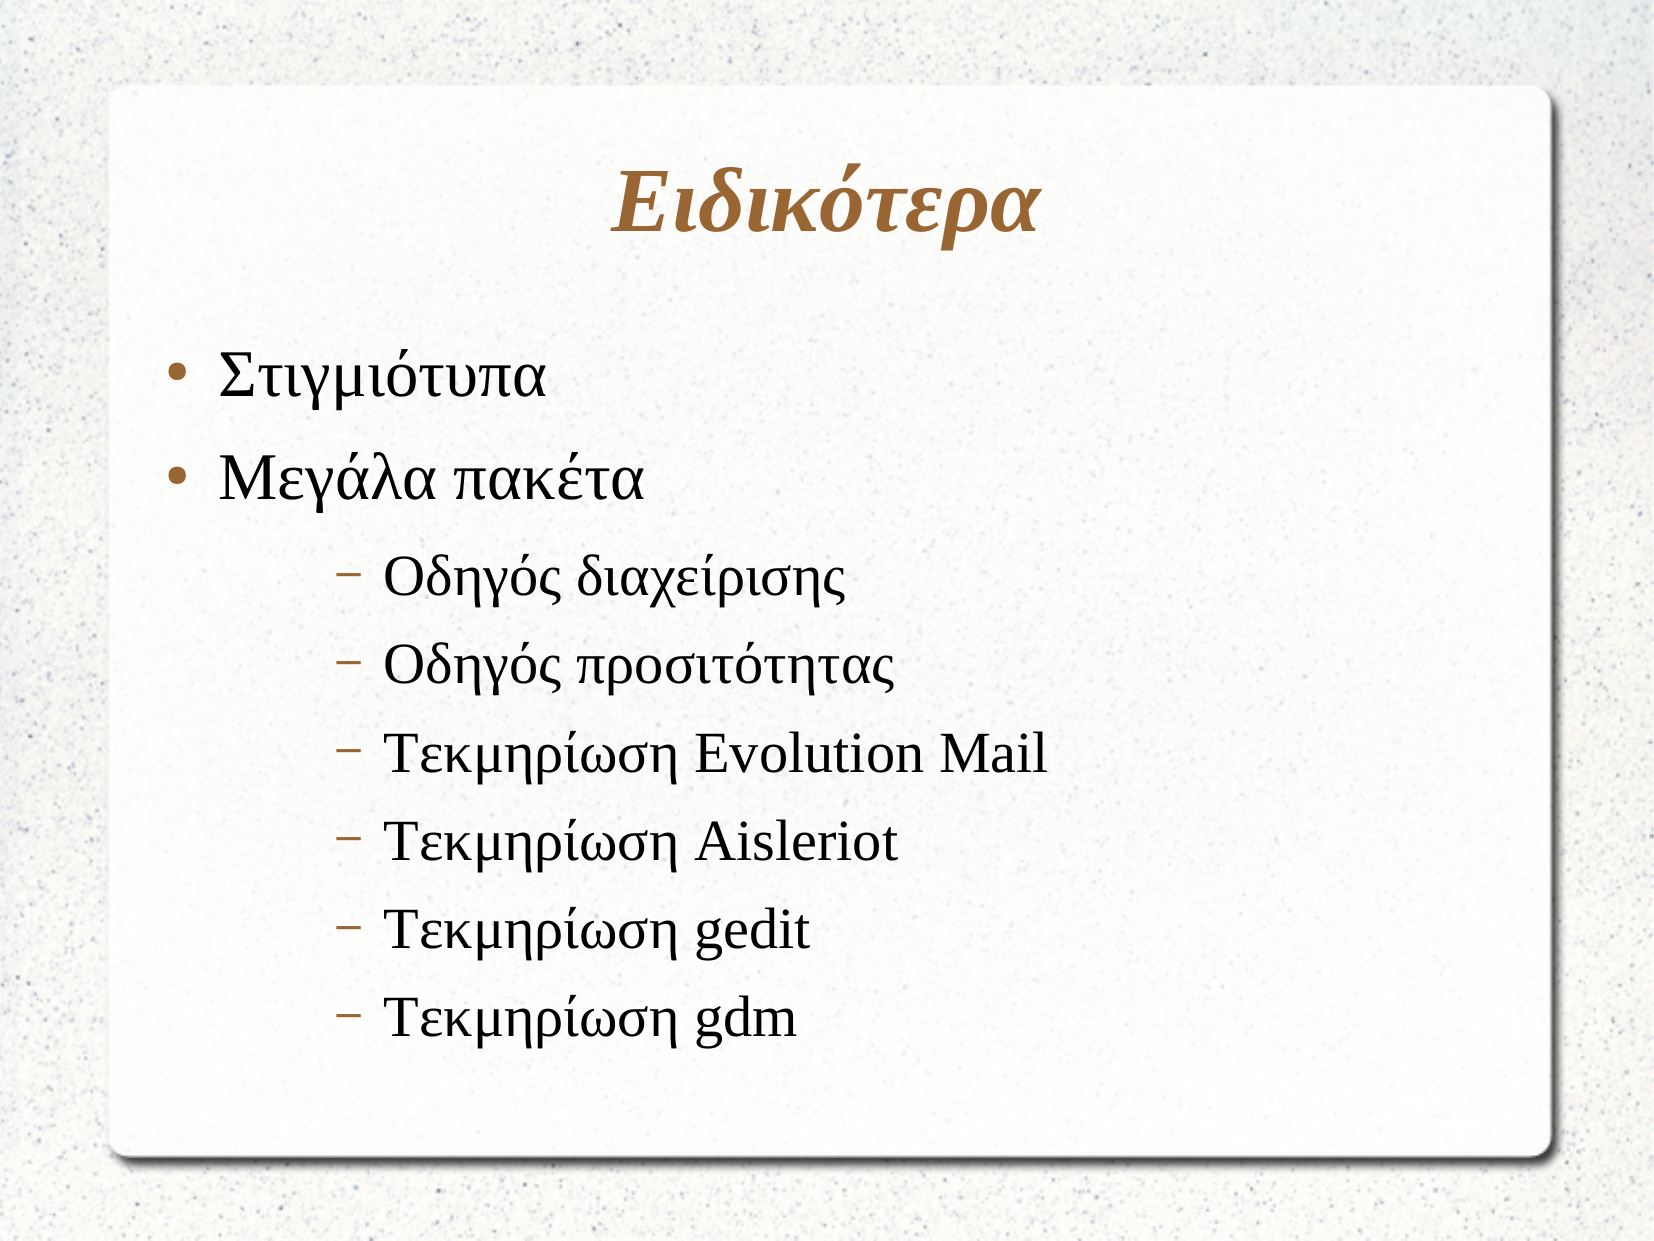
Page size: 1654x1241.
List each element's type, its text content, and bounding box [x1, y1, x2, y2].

picture [0, 0, 1654, 1241]
list Στιγμιότυπα Μεγάλα πακέτα Οδηγός διαχείρισης Οδηγός προσιτότητας Τεκμηρίωση Evolution Mail Τεκμηρίωση Aisleriot Τεκμηρίωση gedit Τεκμηρίωση gdm [147, 336, 1506, 1141]
title Ειδικότερα [118, 104, 1536, 297]
